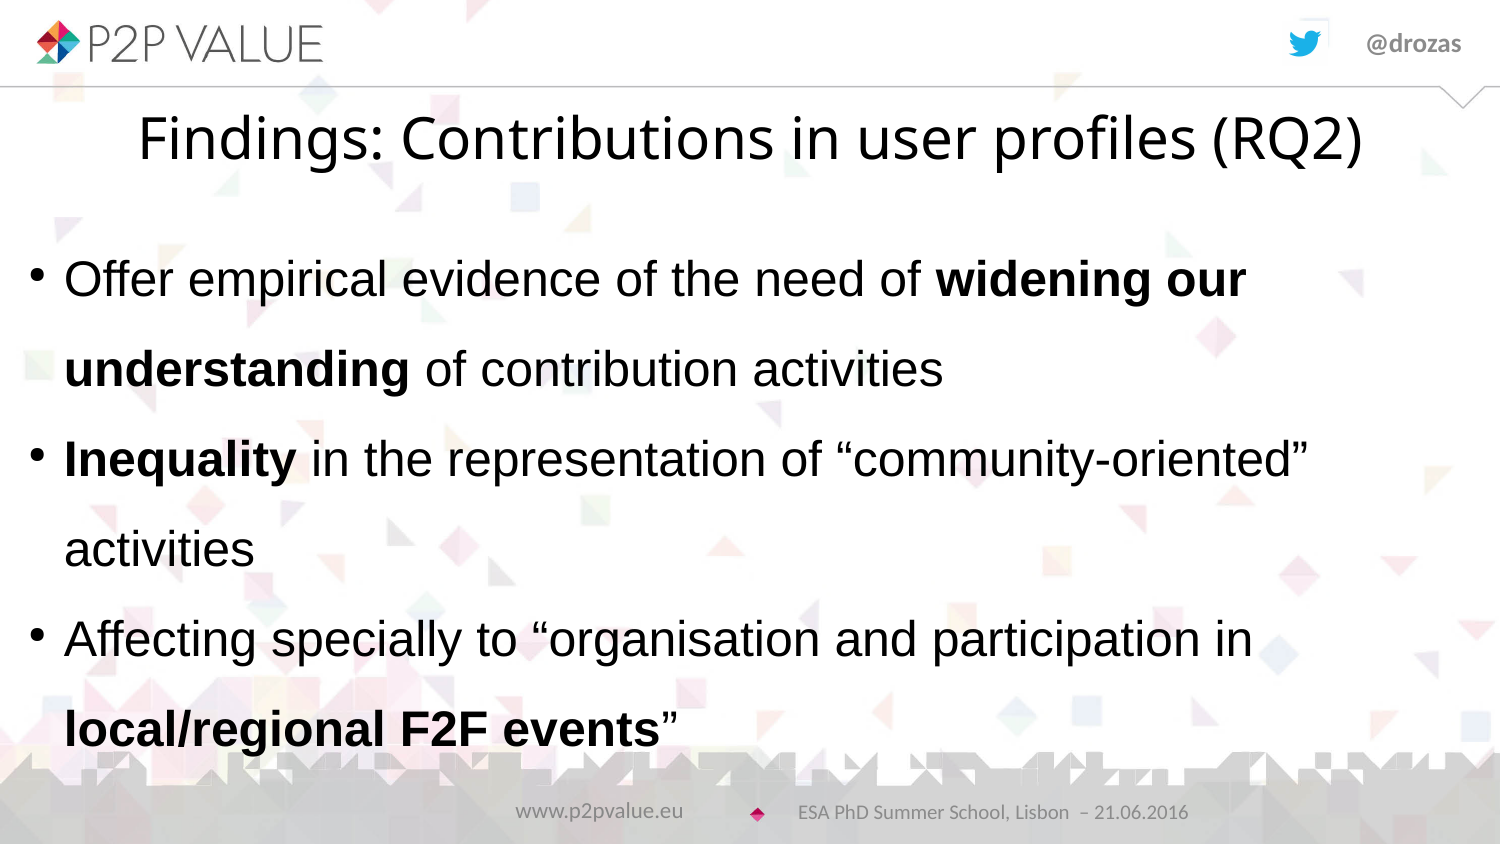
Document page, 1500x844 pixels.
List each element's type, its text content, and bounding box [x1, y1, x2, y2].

subtitle Offer empirical evidence of the need of widening our understanding of contribution activities Inequality in the representation of “community-oriented” activities Affecting specially to “organisation and participation in local/regional F2F events” [15, 210, 1496, 766]
text_box ESA PhD Summer School, Lisbon – 21.06.2016 [784, 788, 1477, 834]
title Findings: Contributions in user profiles (RQ2) [0, 92, 1500, 181]
picture [0, 0, 1500, 92]
text_box @drozas [1305, 11, 1481, 72]
picture [0, 181, 1500, 844]
text_box www.p2pvalue.eu [509, 789, 728, 829]
